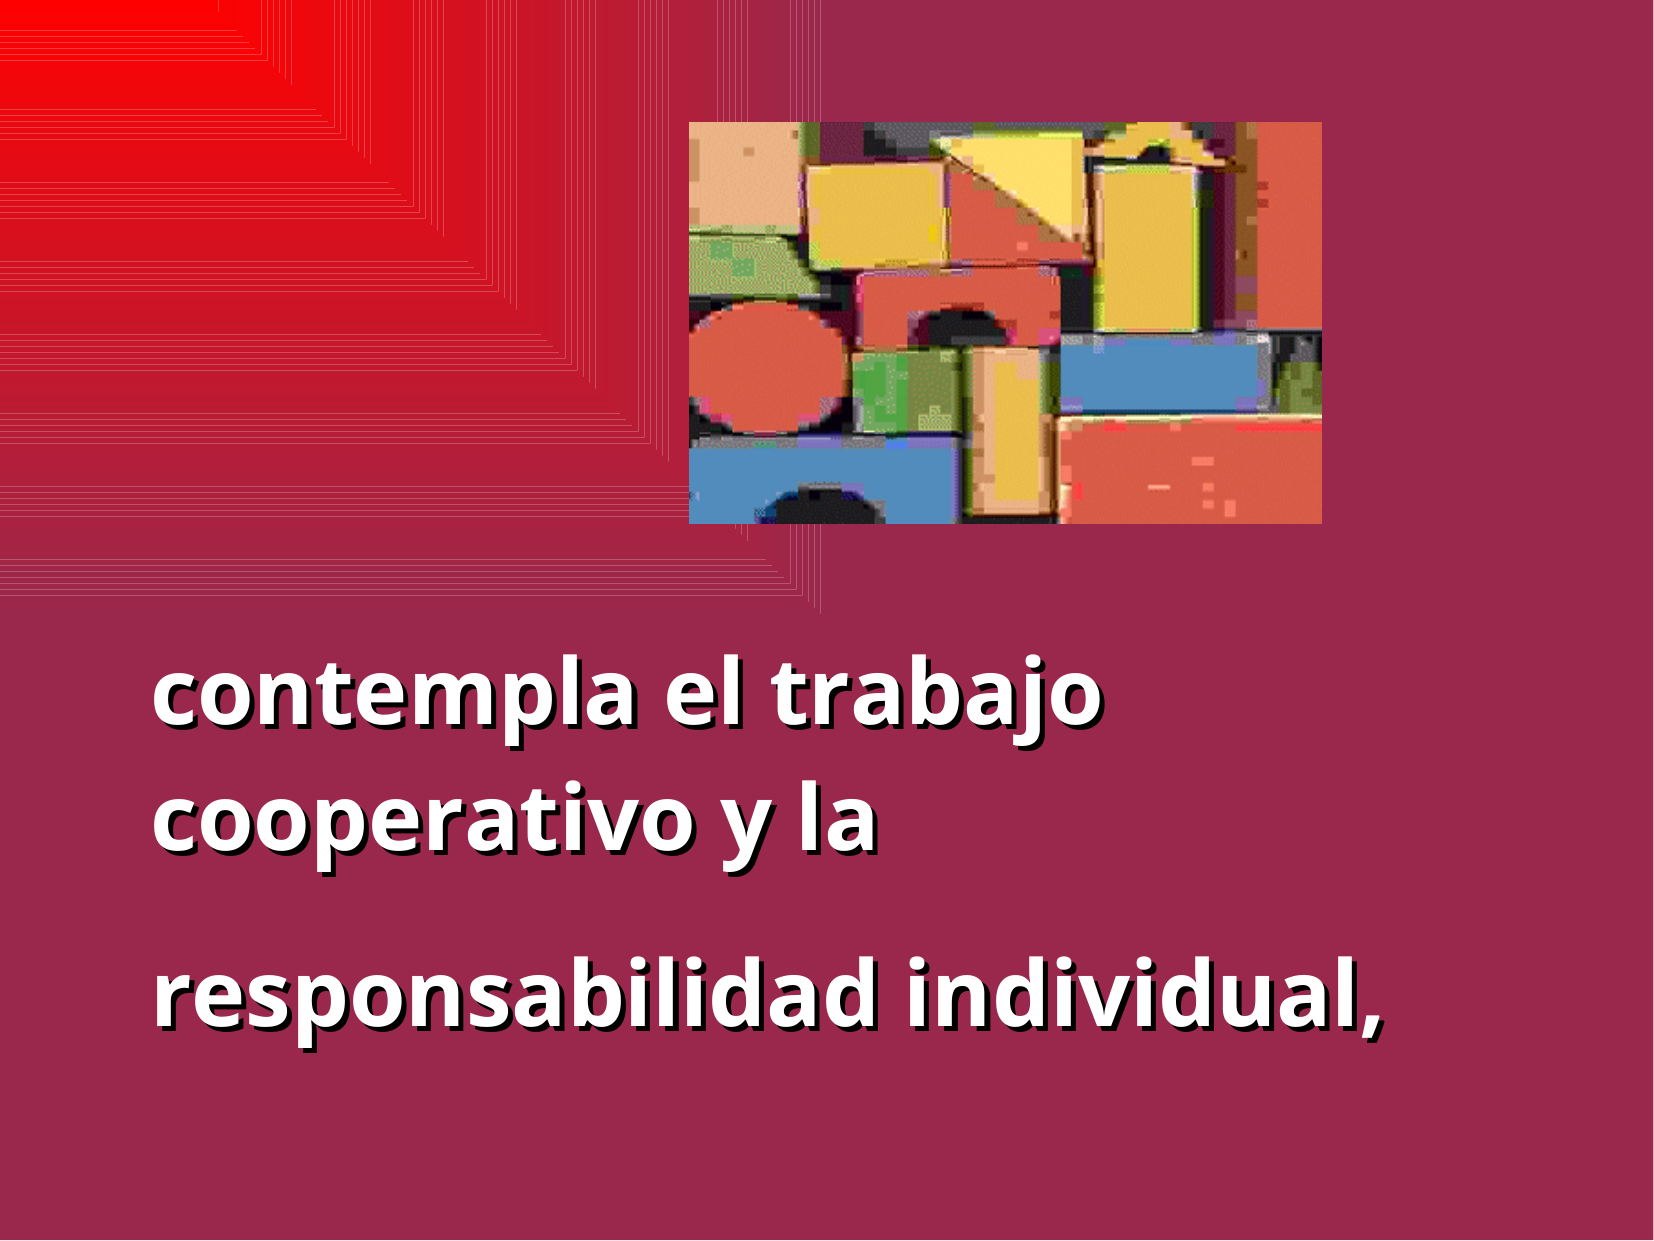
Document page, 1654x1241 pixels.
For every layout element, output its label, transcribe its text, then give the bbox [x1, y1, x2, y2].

picture [689, 122, 1322, 524]
text_box contempla el trabajo cooperativo y la responsabilidad individual, [150, 624, 1558, 1067]
